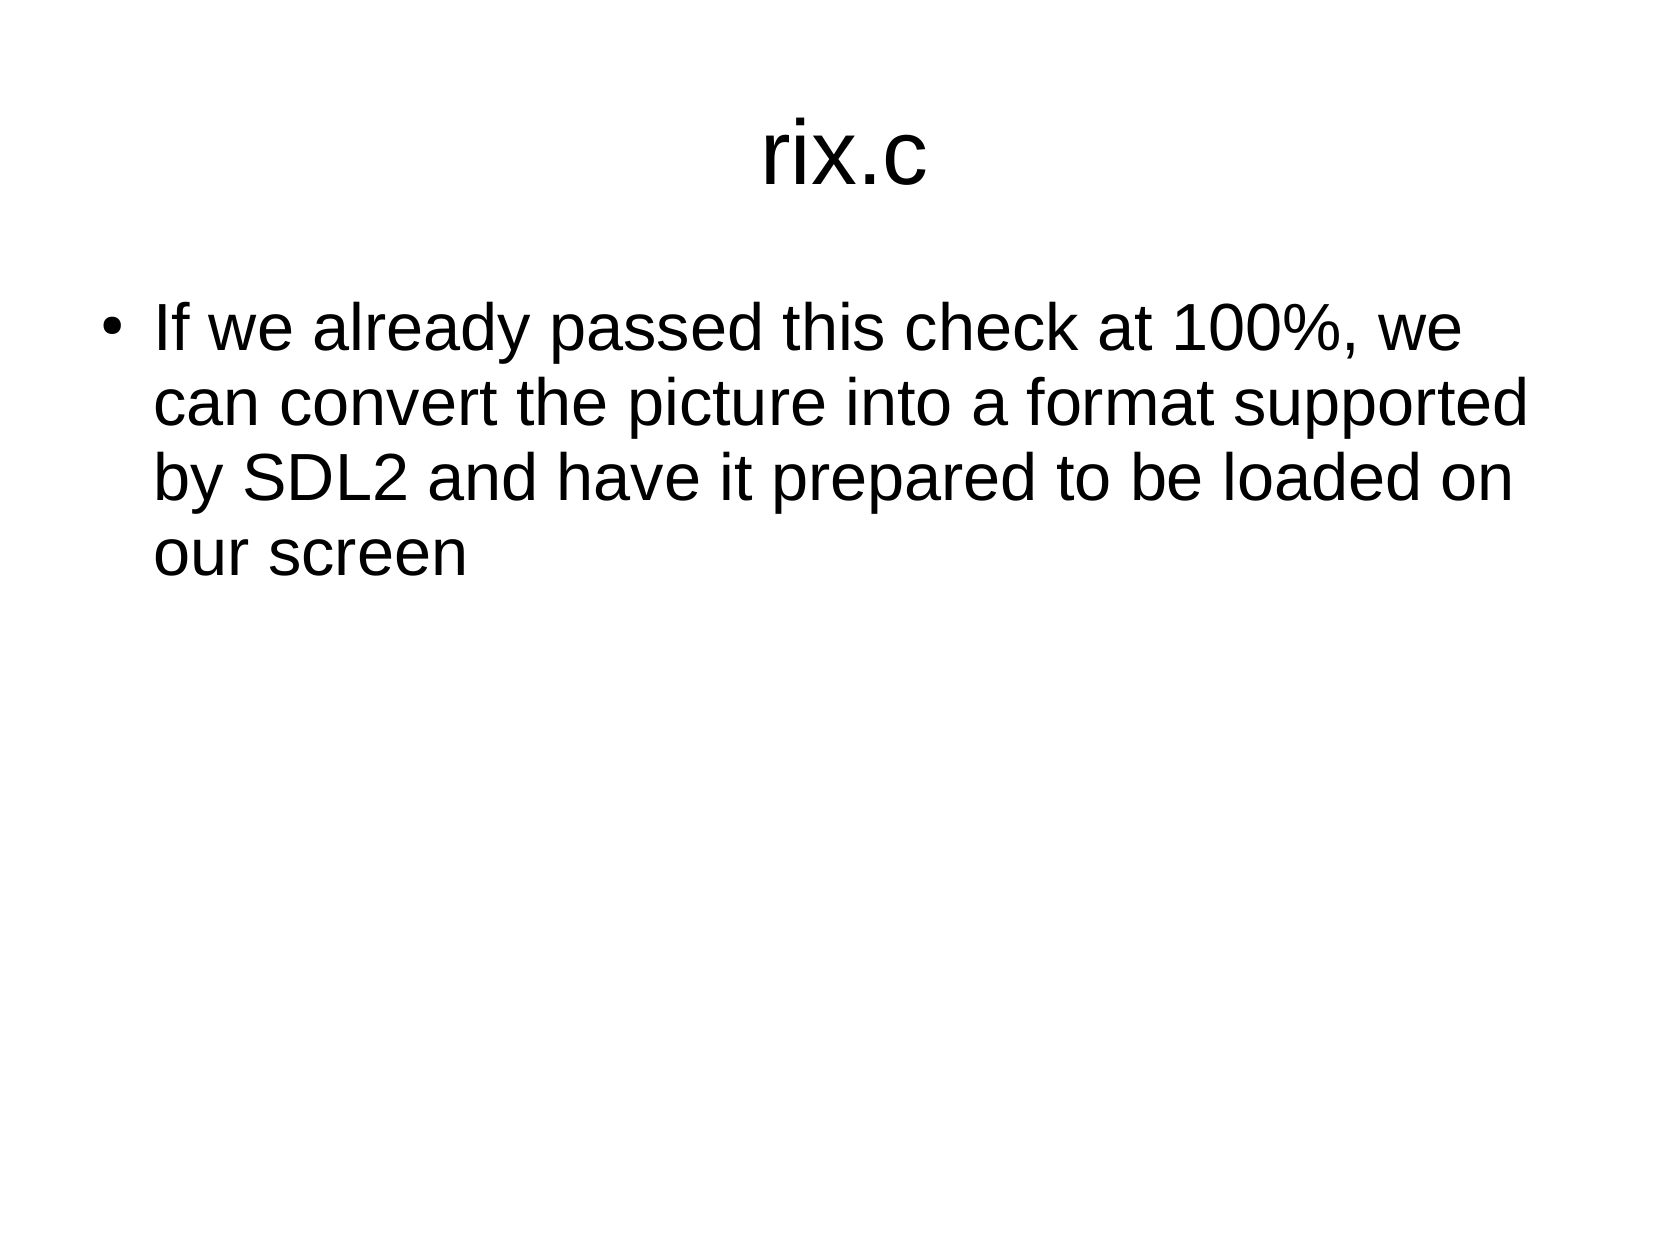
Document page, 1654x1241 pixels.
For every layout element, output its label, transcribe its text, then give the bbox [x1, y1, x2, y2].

list If we already passed this check at 100%, we can convert the picture into a format supported by SDL2 and have it prepared to be loaded on our screen [82, 290, 1571, 1010]
title rix.c [82, 49, 1571, 257]
